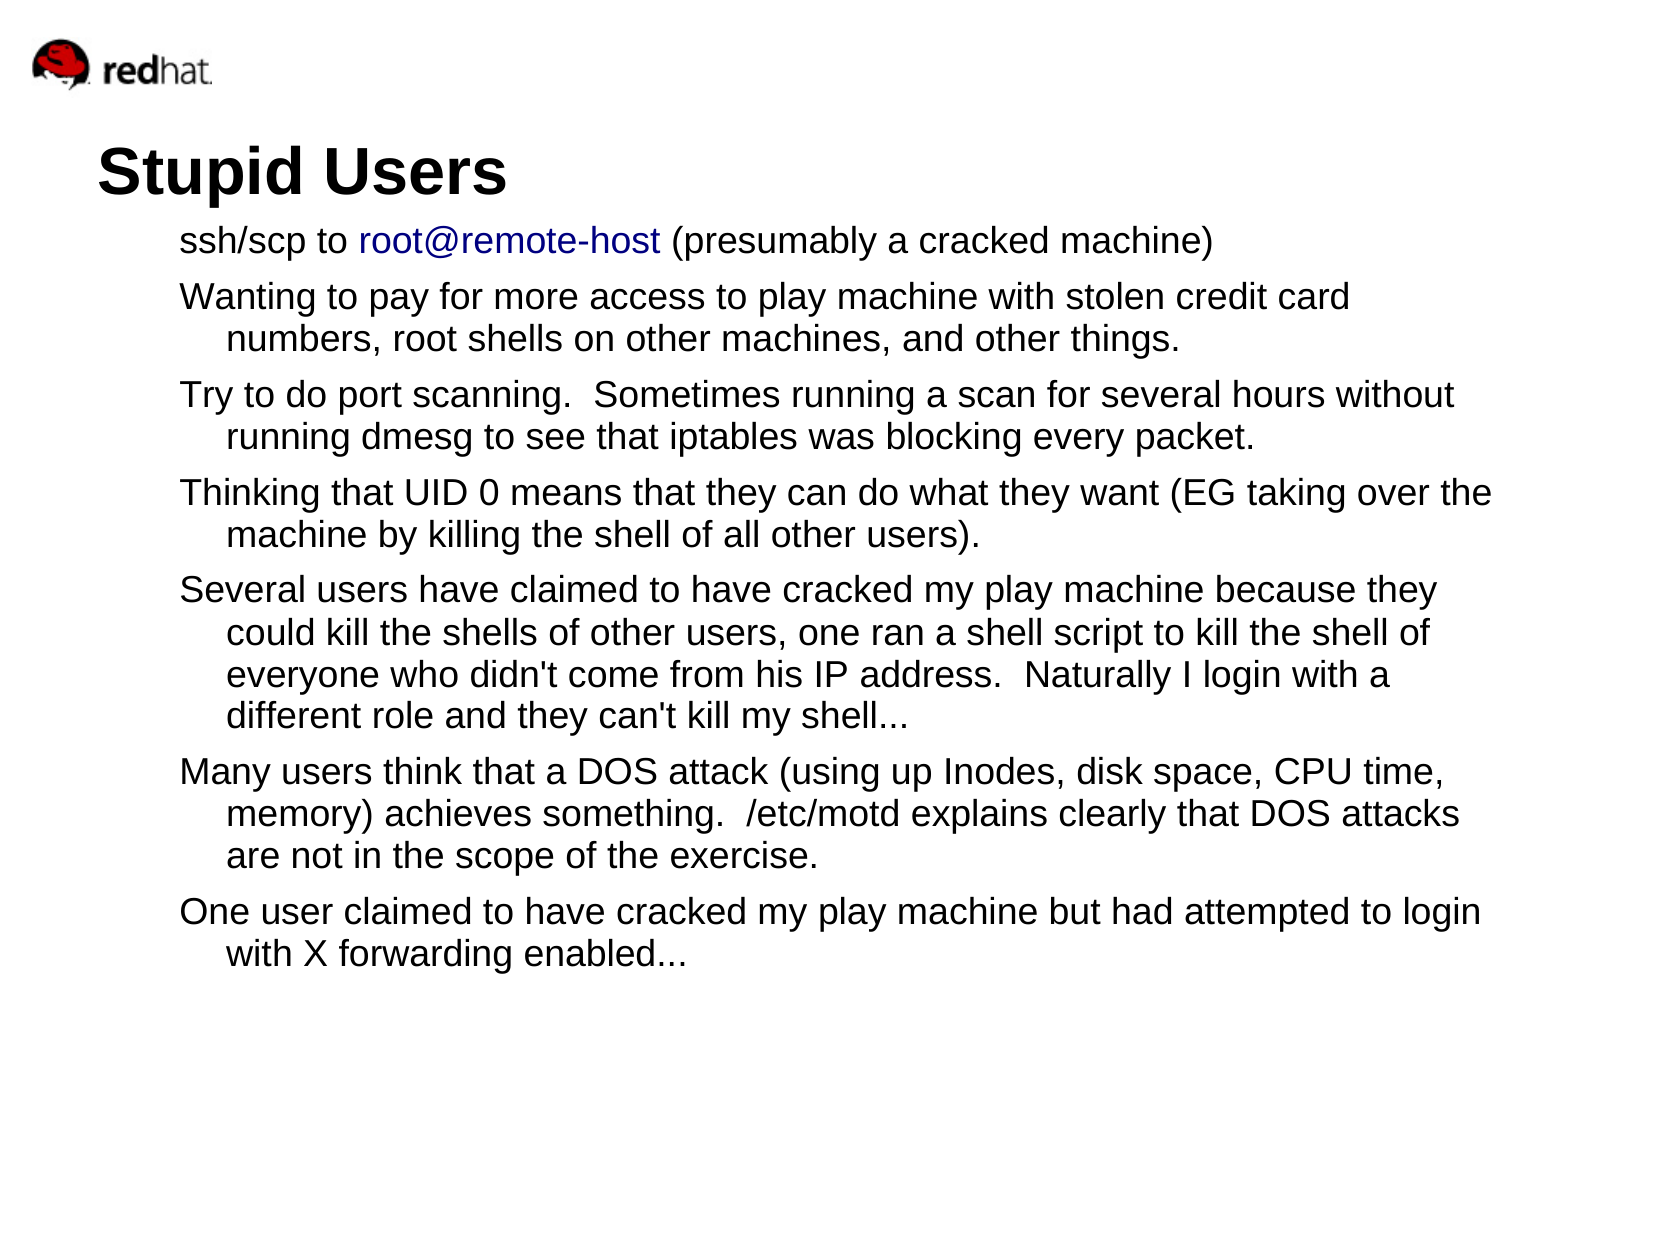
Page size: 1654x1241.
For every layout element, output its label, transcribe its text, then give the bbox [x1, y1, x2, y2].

picture [31, 37, 212, 98]
list ssh/scp to root@remote-host (presumably a cracked machine) Wanting to pay for more access to play machine with stolen credit card numbers, root shells on other machines, and other things. Try to do port scanning. Sometimes running a scan for several hours without running dmesg to see that iptables was blocking every packet. Thinking that UID 0 means that they can do what they want (EG taking over the machine by killing the shell of all other users). Several users have claimed to have cracked my play machine because they could kill the shells of other users, one ran a shell script to kill the shell of everyone who didn't come from his IP address. Naturally I login with a different role and they can't kill my shell... Many users think that a DOS attack (using up Inodes, disk space, CPU time, memory) achieves something. /etc/motd explains clearly that DOS attacks are not in the scope of the exercise. One user claimed to have cracked my play machine but had attempted to login with X forwarding enabled... [104, 220, 1510, 1219]
title Stupid Users [79, 113, 1485, 230]
